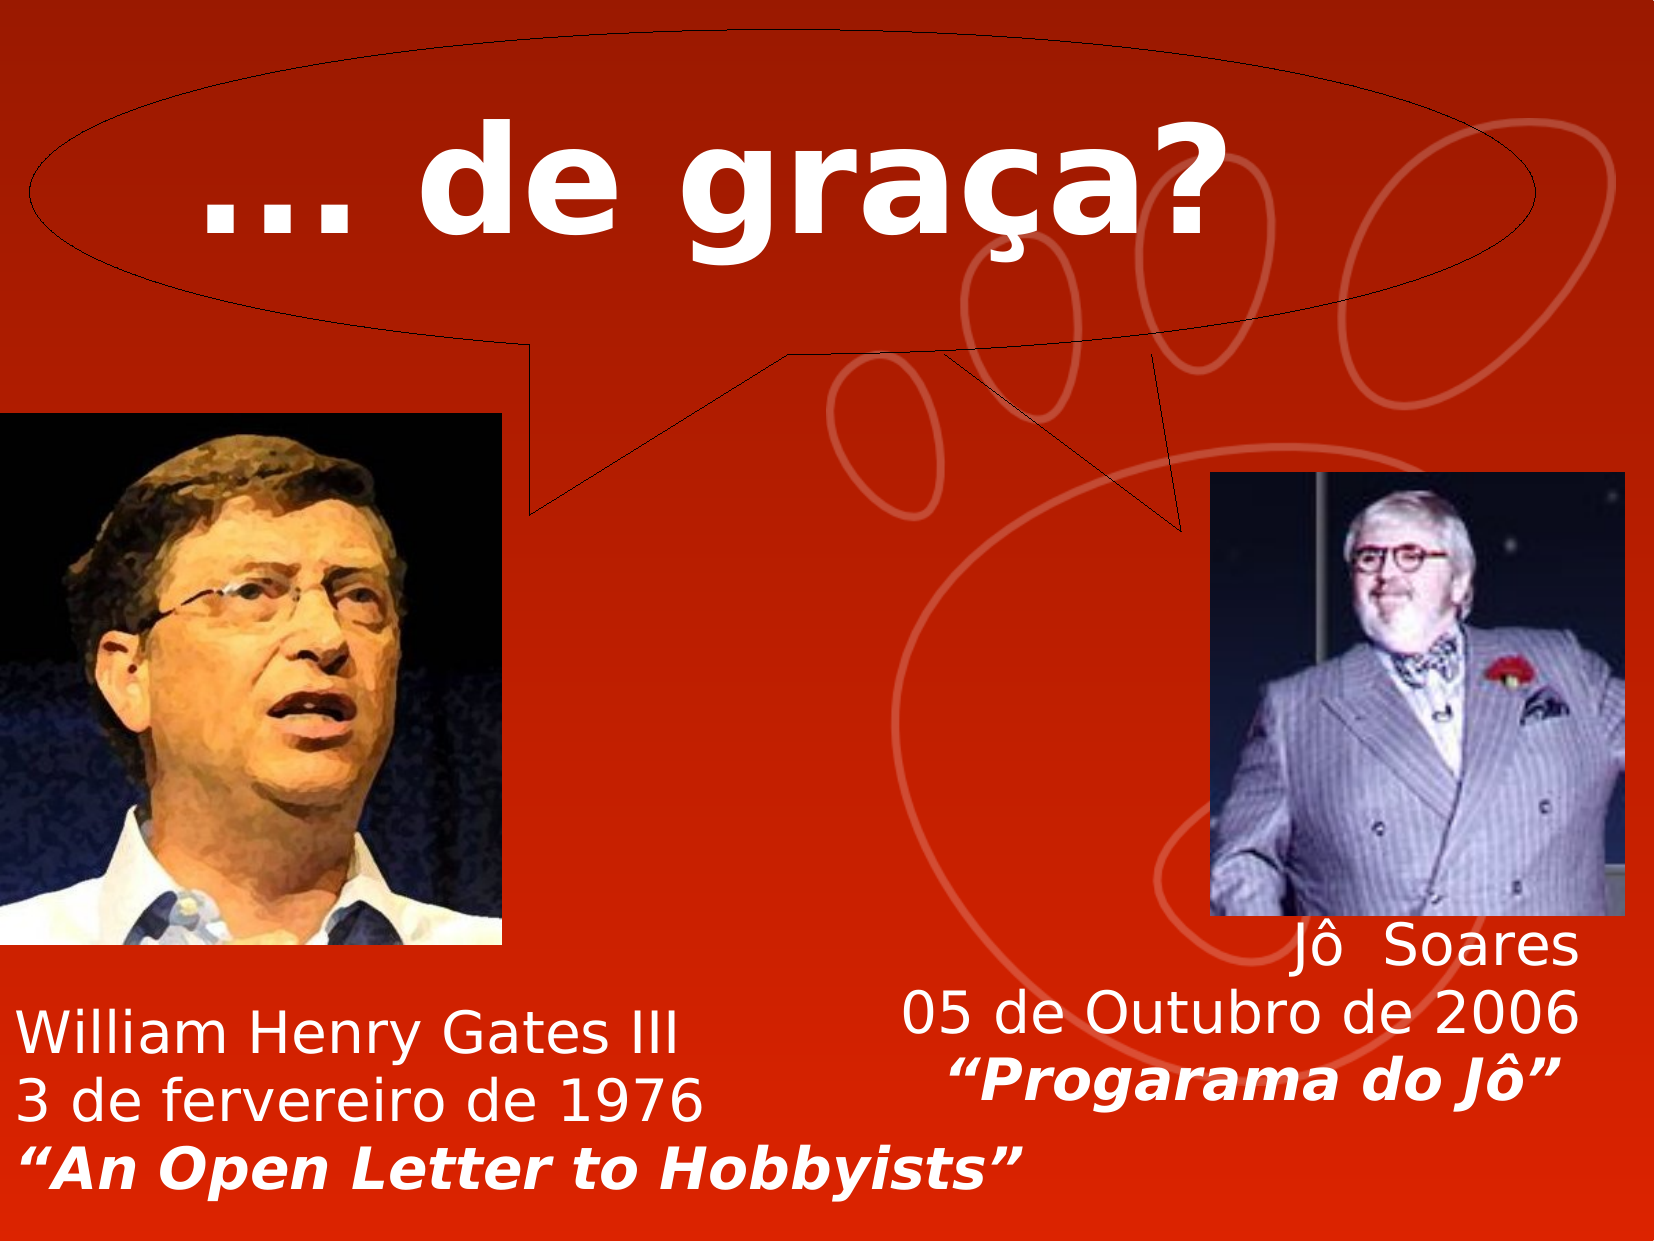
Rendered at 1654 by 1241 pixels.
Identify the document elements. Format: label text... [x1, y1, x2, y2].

text_box Jô Soares 05 de Outubro de 2006 “Progarama do Jô” [885, 904, 1625, 1123]
picture [0, 413, 502, 945]
text_box William Henry Gates III 3 de fervereiro de 1976 “An Open Letter to Hobbyists” [0, 992, 1093, 1211]
picture [826, 118, 1625, 992]
title ... de graça? [0, 29, 1459, 335]
